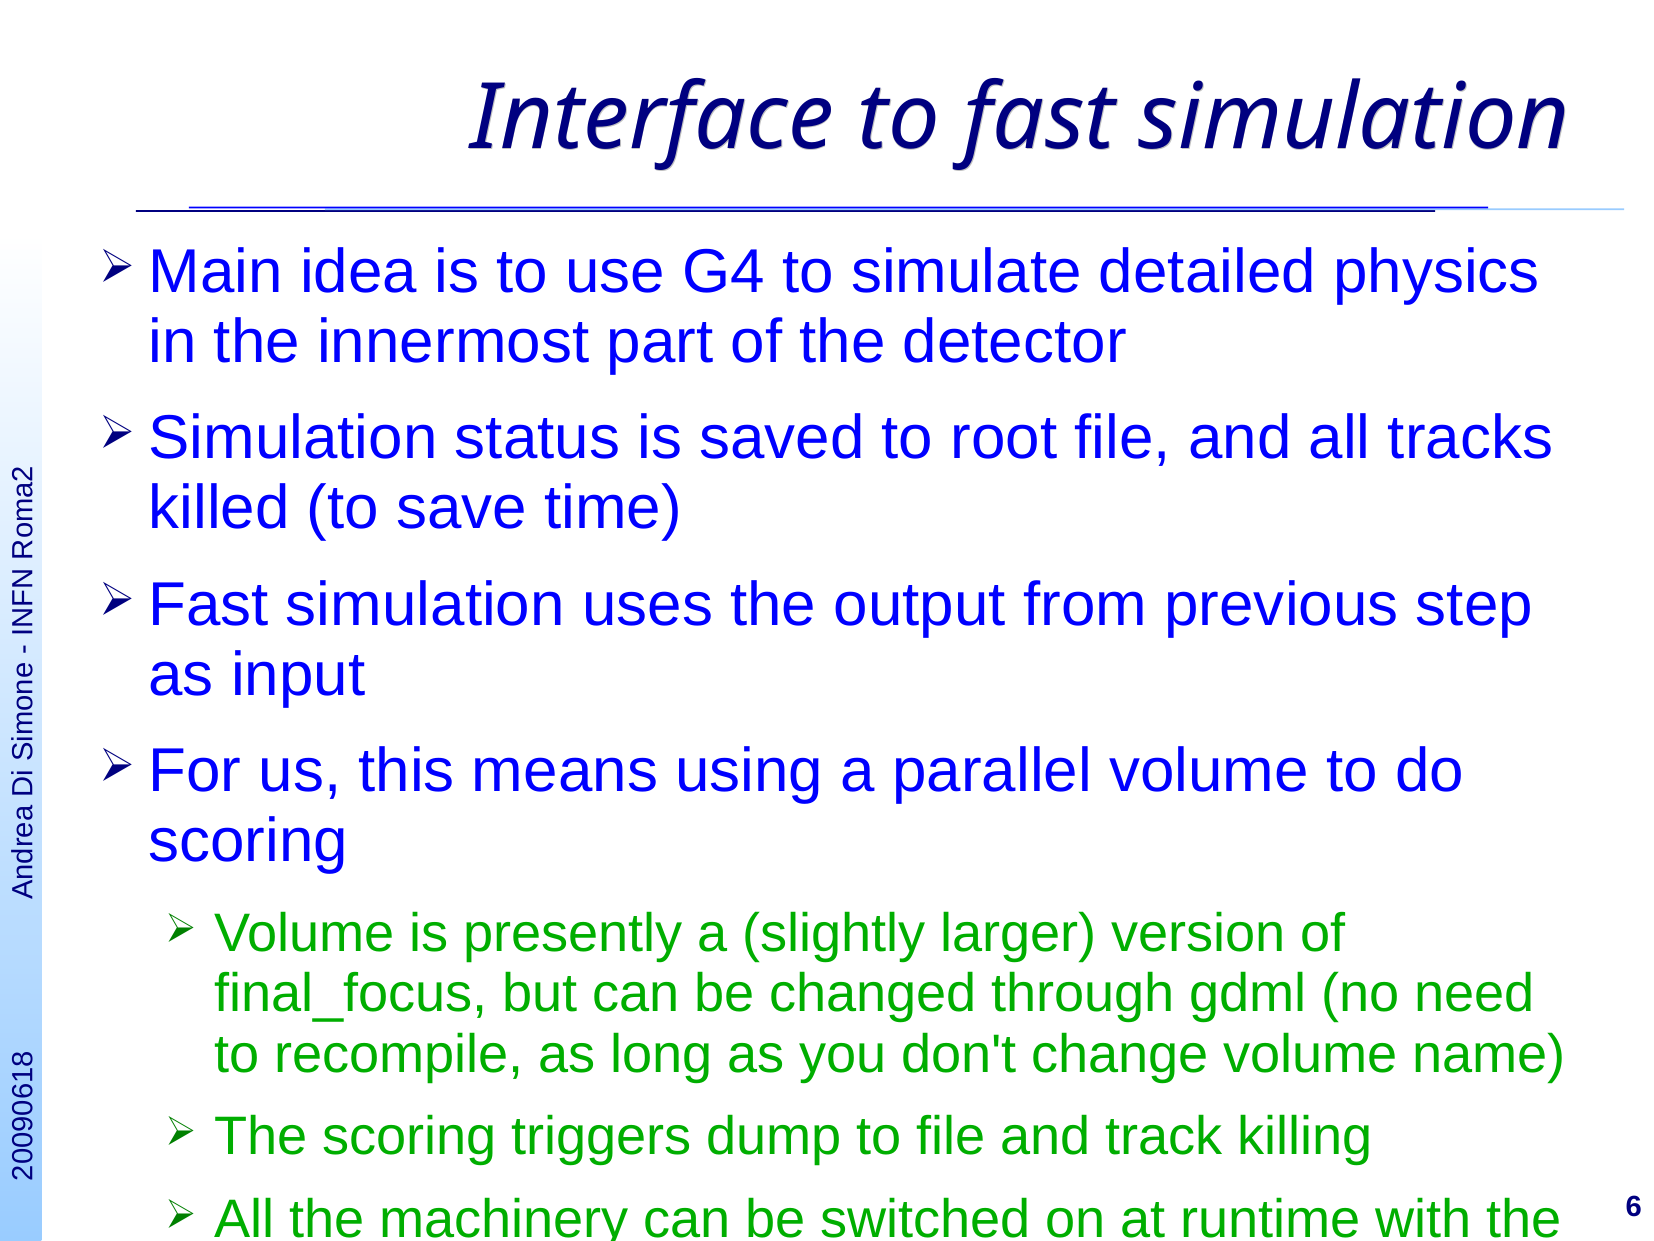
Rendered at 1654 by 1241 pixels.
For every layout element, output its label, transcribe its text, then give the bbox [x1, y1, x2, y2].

title Interface to fast simulation [82, 56, 1571, 170]
list Main idea is to use G4 to simulate detailed physics in the innermost part of the detector Simulation status is saved to root file, and all tracks killed (to save time) Fast simulation uses the output from previous step as input For us, this means using a parallel volume to do scoring Volume is presently a (slightly larger) version of final_focus, but can be changed through gdml (no need to recompile, as long as you don't change volume name) The scoring triggers dump to file and track killing All the machinery can be switched on at runtime with the “-f” command line option [82, 236, 1571, 1241]
